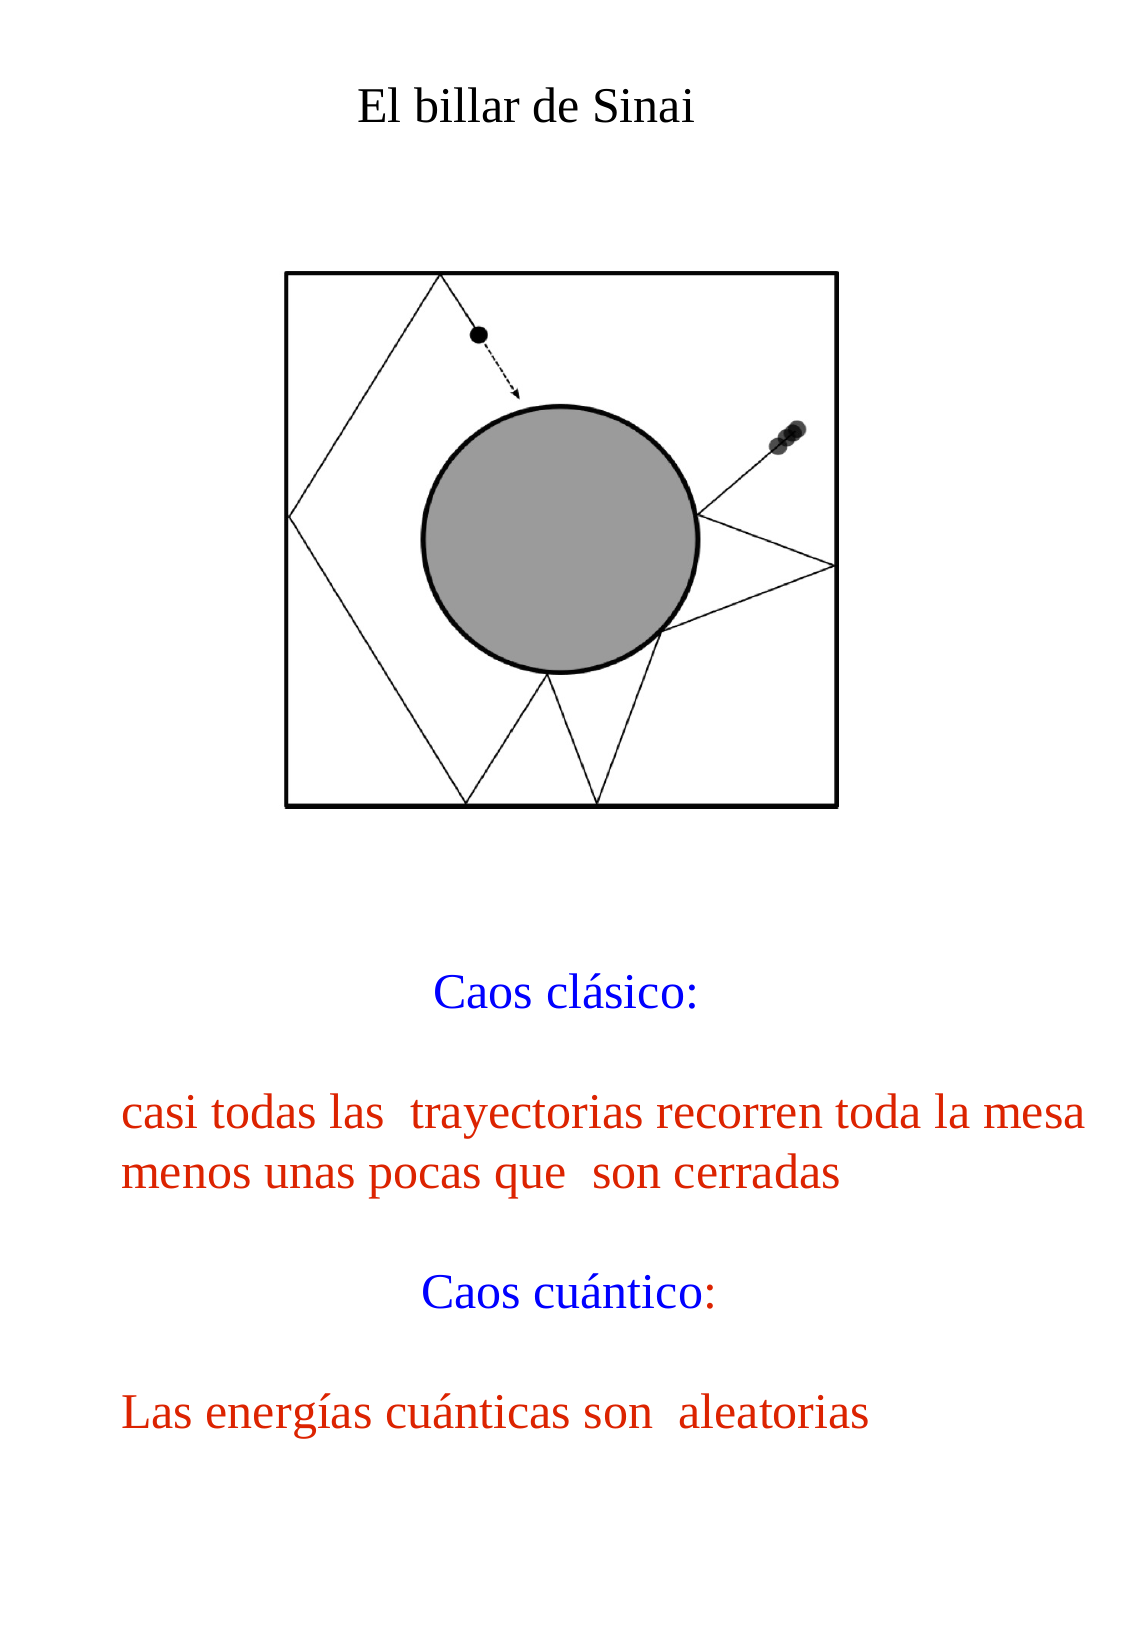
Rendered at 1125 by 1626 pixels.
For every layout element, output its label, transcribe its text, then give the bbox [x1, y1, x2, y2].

text_box Caos clásico: casi todas las trayectorias recorren toda la mesa menos unas pocas que son cerradas Caos cuántico: Las energías cuánticas son aleatorias [106, 950, 1125, 1446]
picture [278, 265, 845, 815]
text_box El billar de Sinai [342, 64, 1125, 260]
